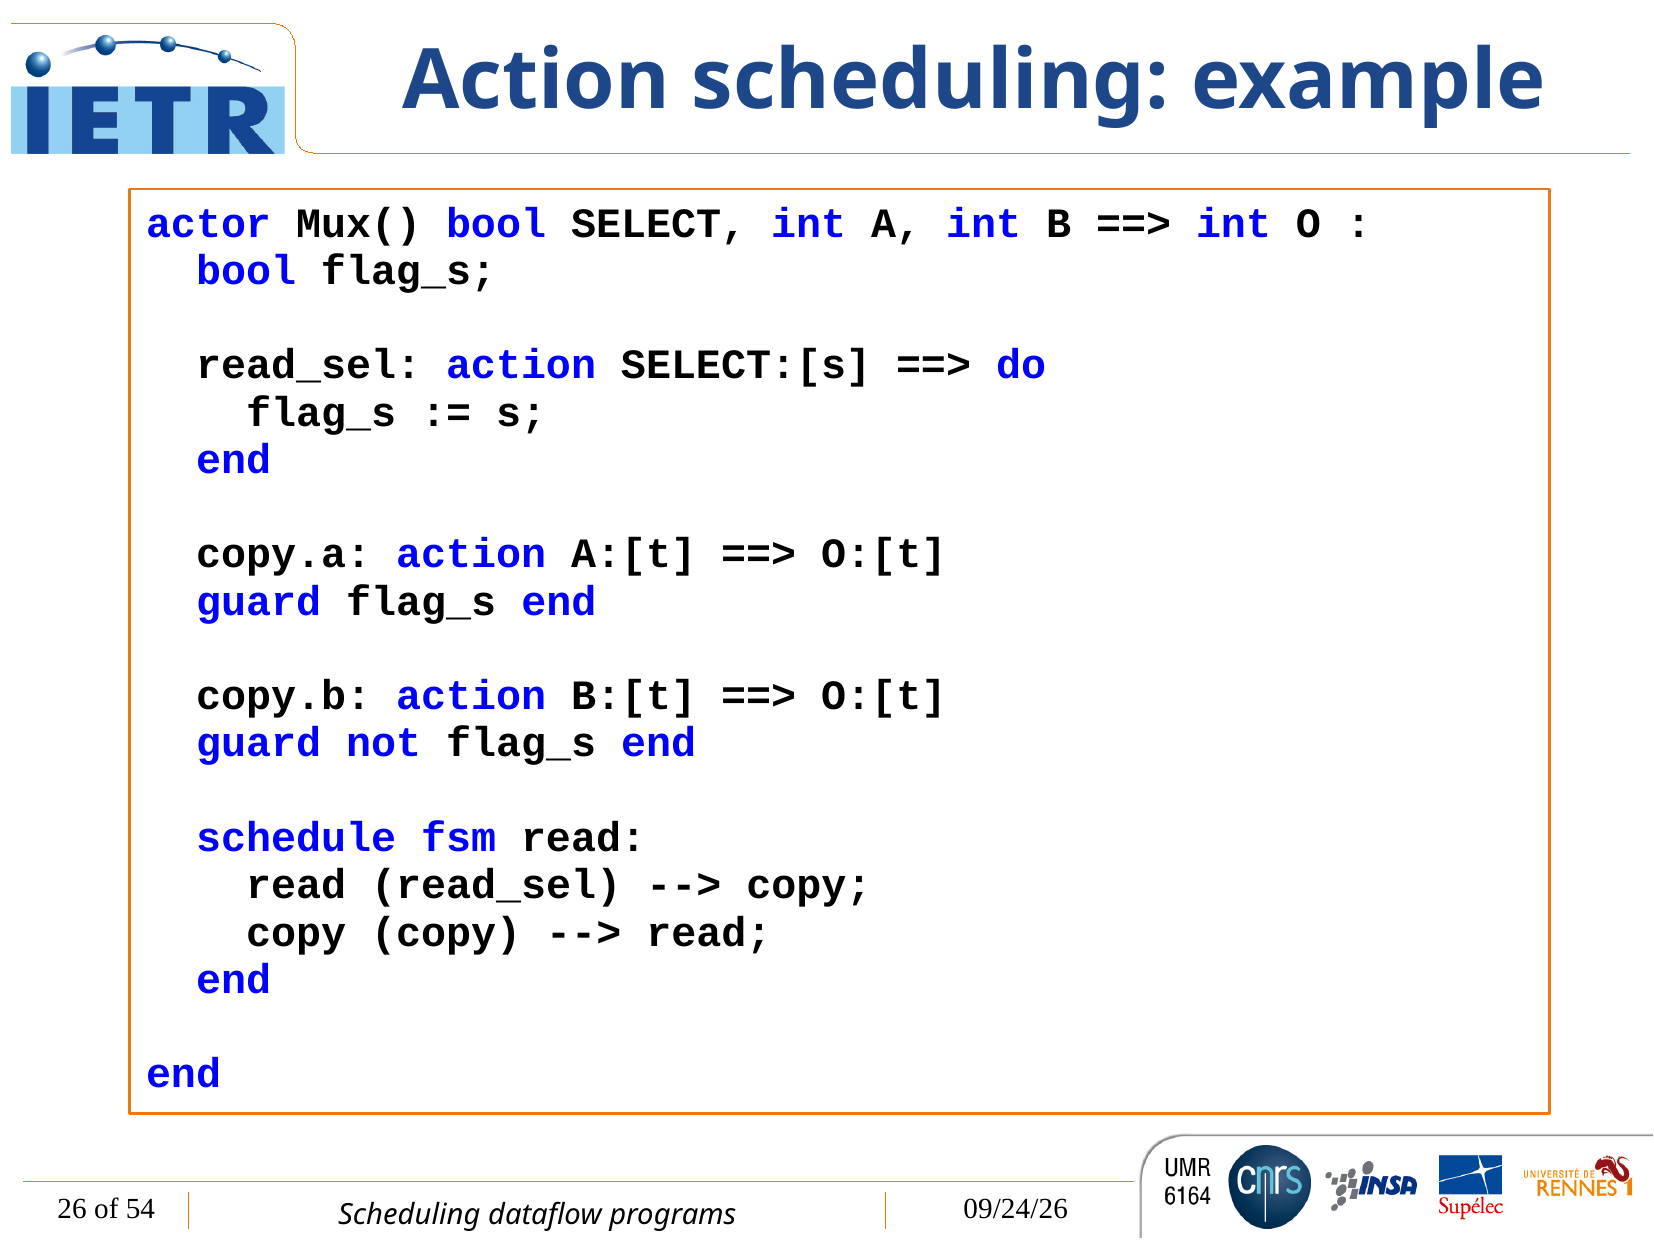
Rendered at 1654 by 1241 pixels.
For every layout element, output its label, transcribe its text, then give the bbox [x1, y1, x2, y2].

text_box actor Mux() bool SELECT, int A, int B ==> int O : bool flag_s; read_sel: action SELECT:[s] ==> do flag_s := s; end copy.a: action A:[t] ==> O:[t] guard flag_s end copy.b: action B:[t] ==> O:[t] guard not flag_s end schedule fsm read: read (read_sel) --> copy; copy (copy) --> read; end end [129, 188, 1550, 1114]
picture [1139, 1133, 1653, 1238]
picture [11, 35, 285, 154]
title Action scheduling: example [295, 0, 1654, 154]
